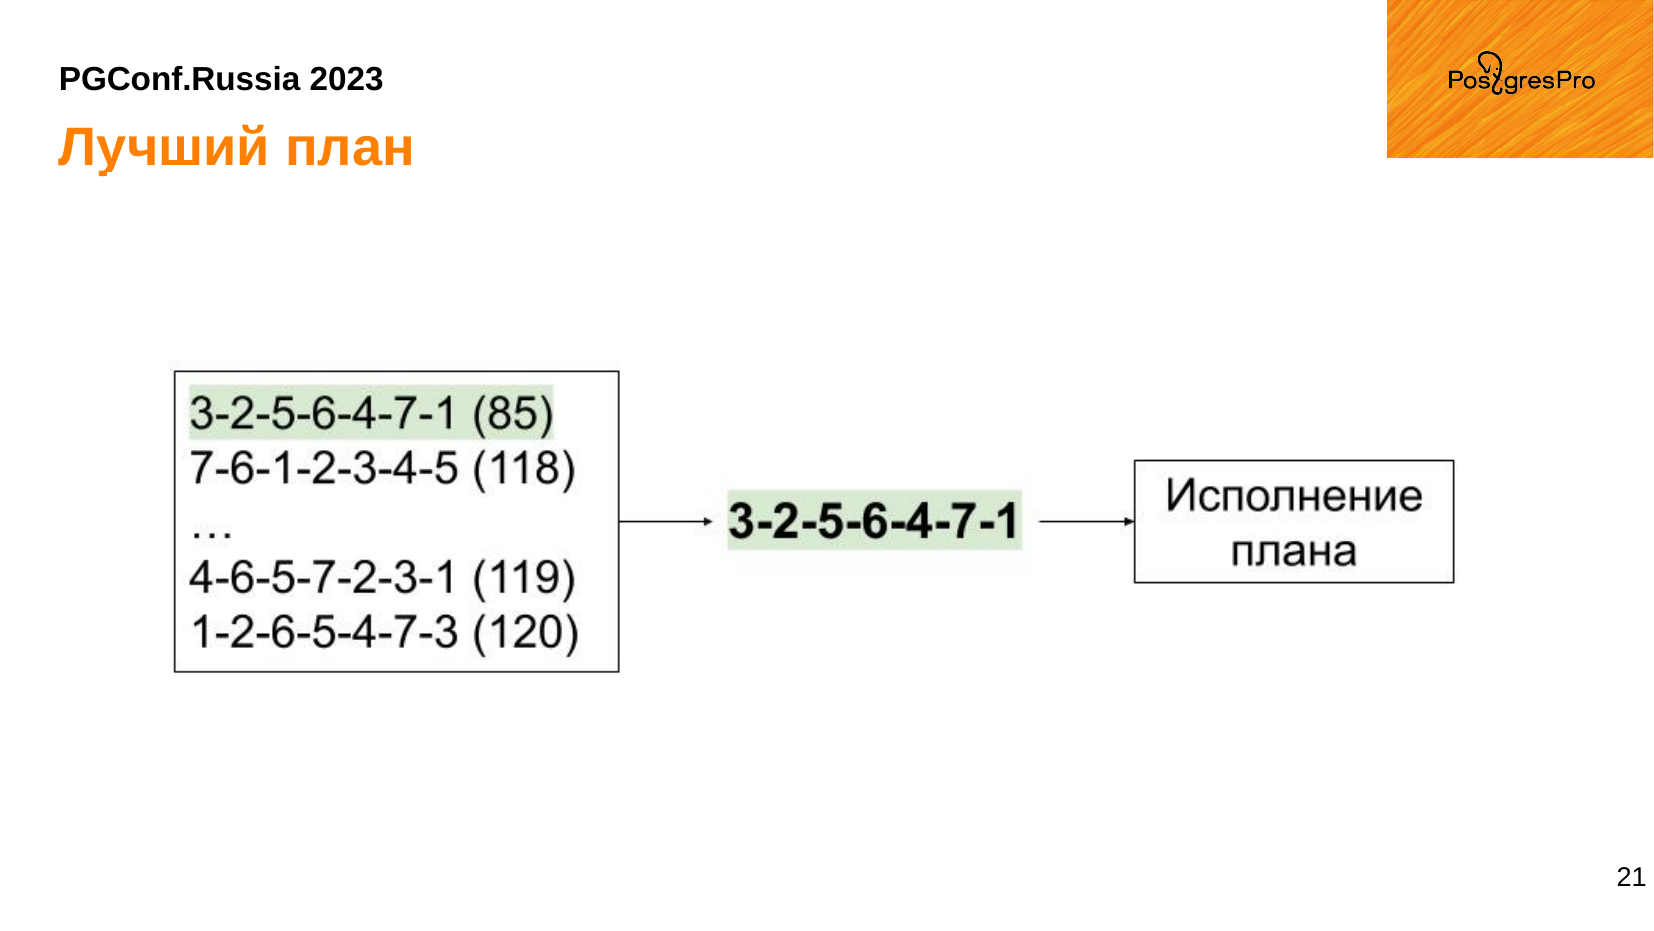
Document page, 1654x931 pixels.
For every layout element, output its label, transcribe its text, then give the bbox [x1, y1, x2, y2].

text_box PGConf.Russia 2023 [58, 47, 1388, 107]
text_box Лучший план [58, 112, 1388, 175]
picture [1387, 0, 1654, 158]
slide_number <number> [1547, 859, 1647, 931]
picture [107, 172, 1547, 914]
